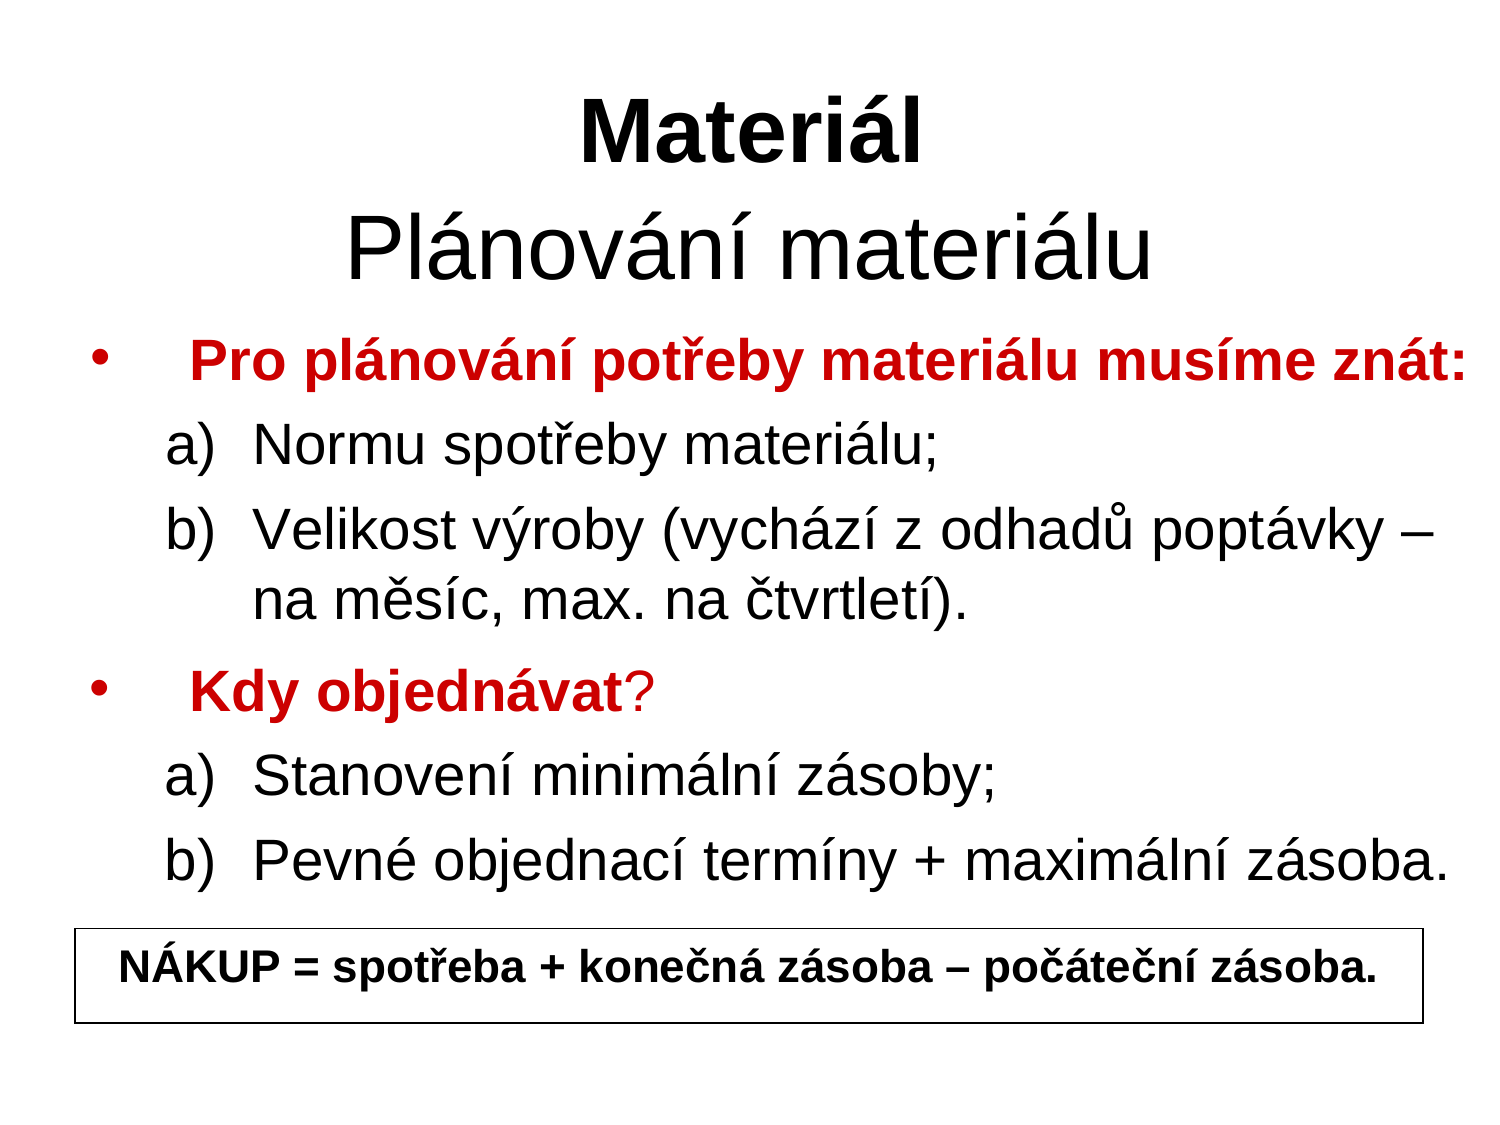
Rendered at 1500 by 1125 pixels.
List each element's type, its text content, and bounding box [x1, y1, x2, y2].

list Pro plánování potřeby materiálu musíme znát: Normu spotřeby materiálu; Velikost výroby (vychází z odhadů poptávky – na měsíc, max. na čtvrtletí). [75, 314, 1500, 645]
text_box NÁKUP = spotřeba + konečná zásoba – počáteční zásoba. [74, 928, 1424, 1024]
title Plánování materiálu [75, 148, 1426, 314]
text_box Materiál [76, 66, 1427, 185]
text_box Kdy objednávat? Stanovení minimální zásoby; Pevné objednací termíny + maximální zásoba. [75, 645, 1500, 823]
